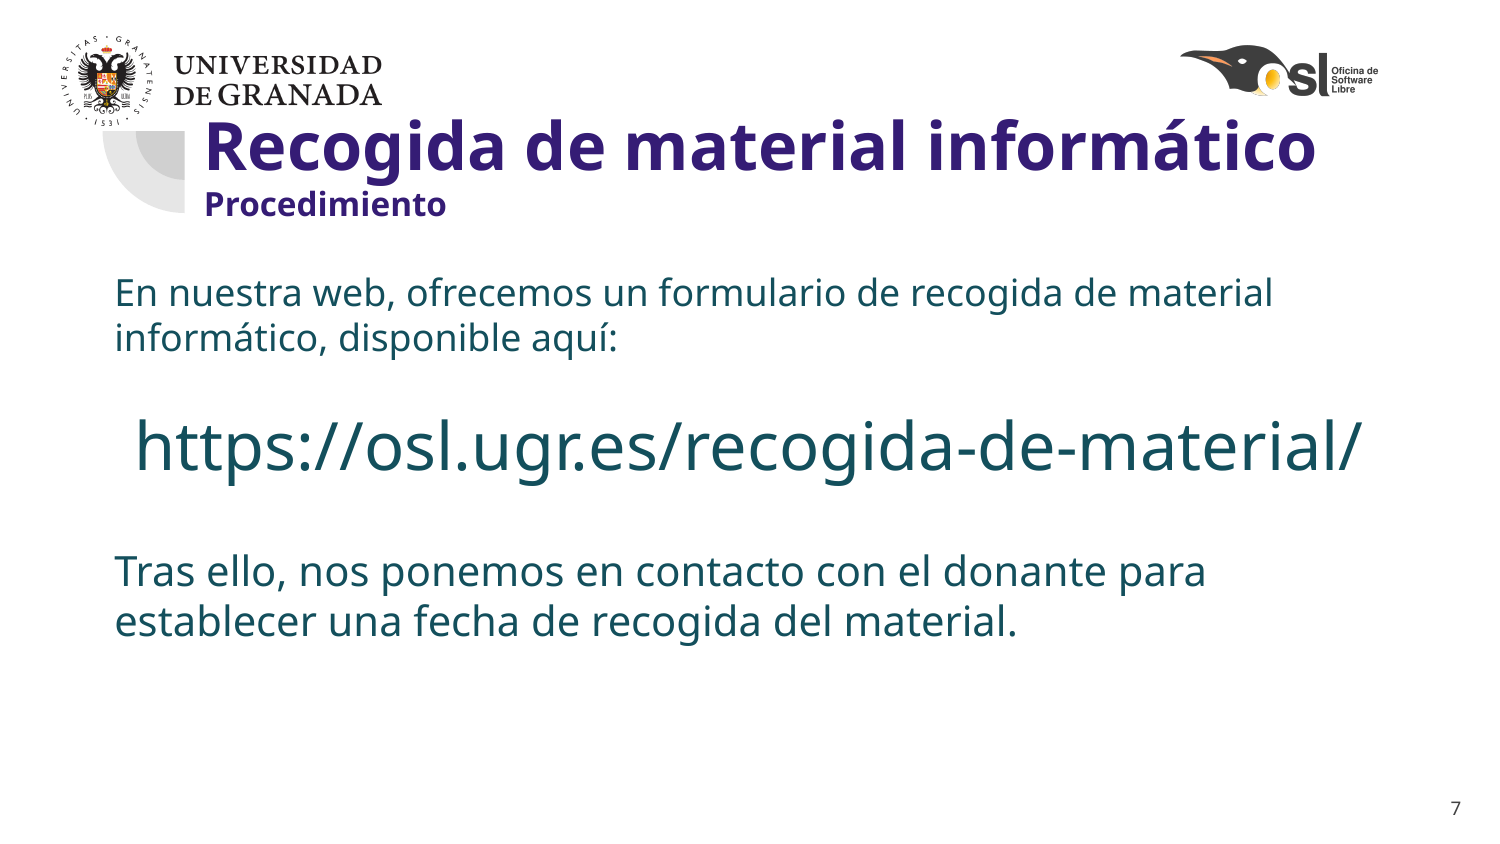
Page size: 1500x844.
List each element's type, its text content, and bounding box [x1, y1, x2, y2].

slide_number <número> [1386, 777, 1477, 842]
list En nuestra web, ofrecemos un formulario de recogida de material informático, disponible aquí: https://osl.ugr.es/recogida-de-material/ Tras ello, nos ponemos en contacto con el donante para establecer una fecha de recogida del material. [99, 253, 1401, 656]
title Recogida de material informático Procedimiento [188, 106, 1343, 221]
picture [1176, 25, 1404, 115]
picture [61, 36, 382, 126]
